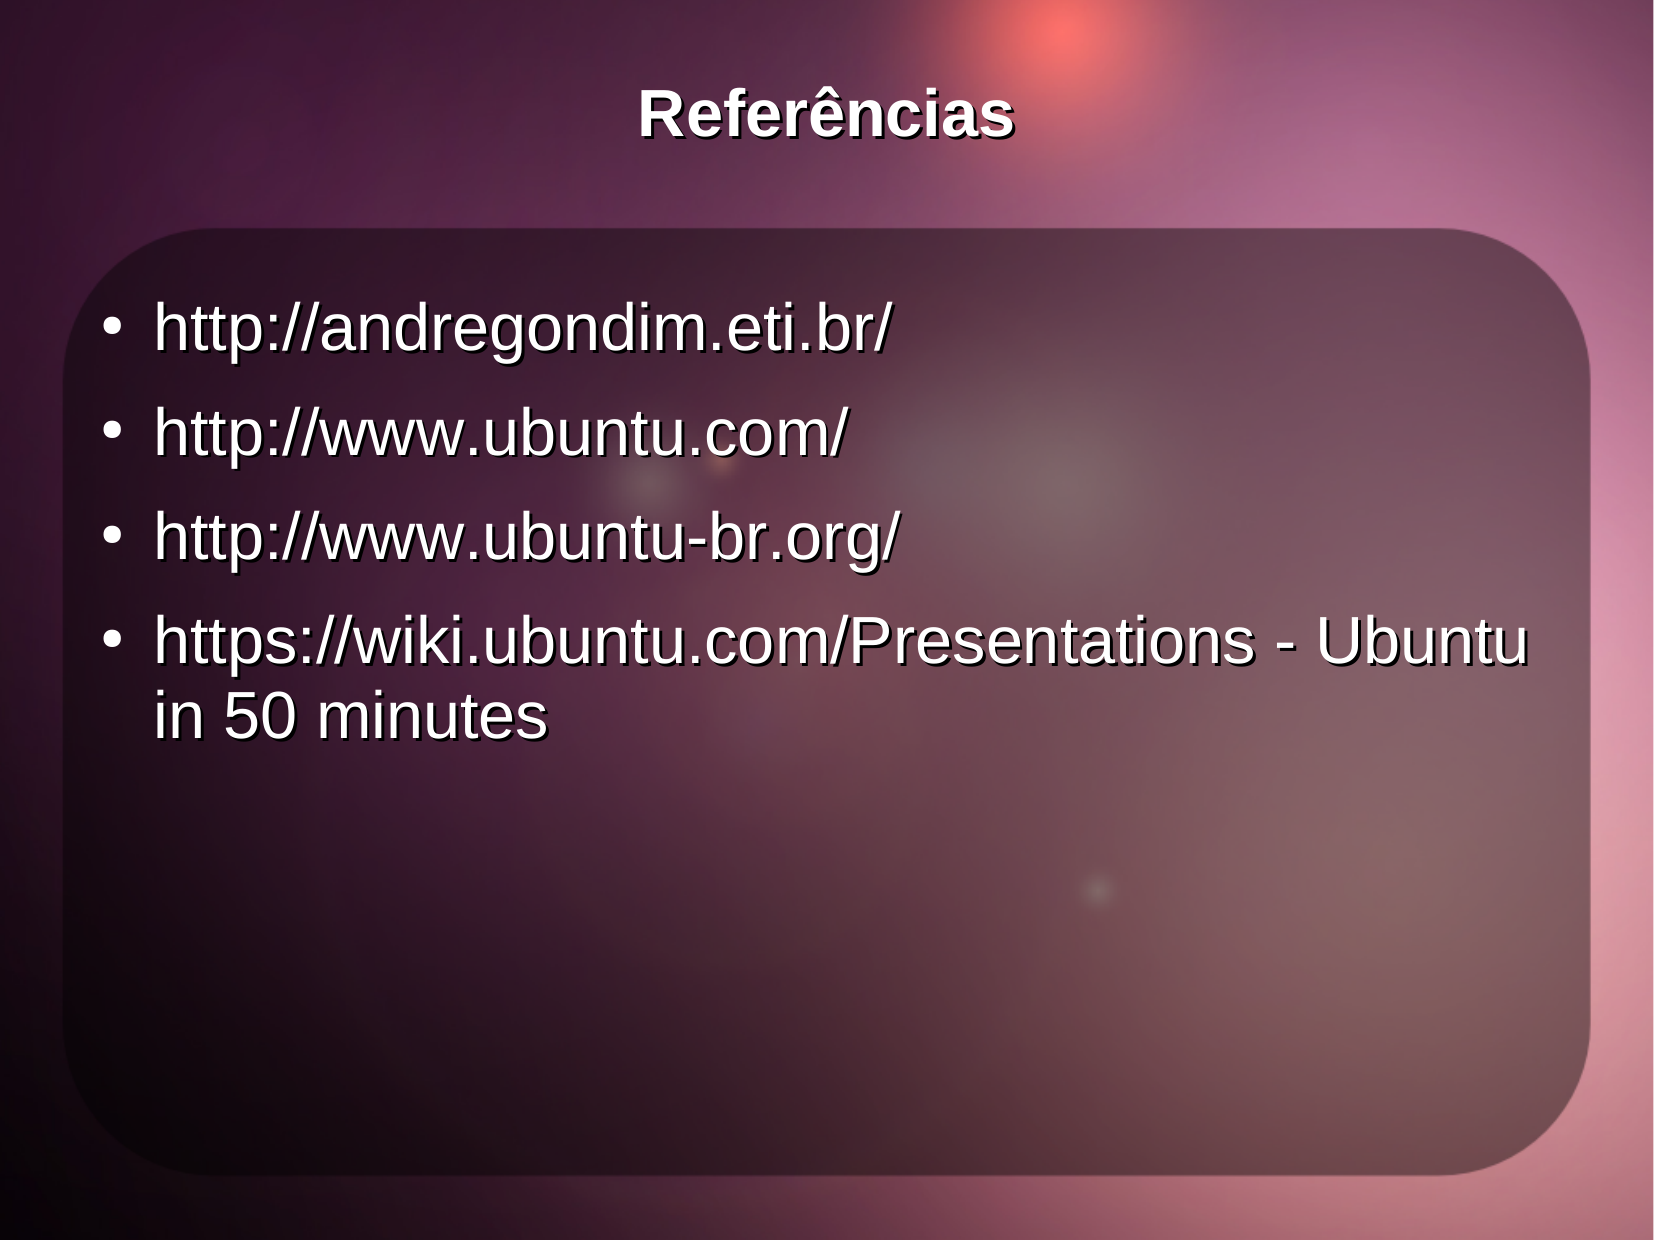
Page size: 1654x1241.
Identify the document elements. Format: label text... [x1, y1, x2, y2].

title Referências [59, 49, 1595, 178]
list http://andregondim.eti.br/ http://www.ubuntu.com/ http://www.ubuntu-br.org/ https://wiki.ubuntu.com/Presentations - Ubuntu in 50 minutes [82, 290, 1571, 1109]
picture [0, 0, 1654, 1240]
